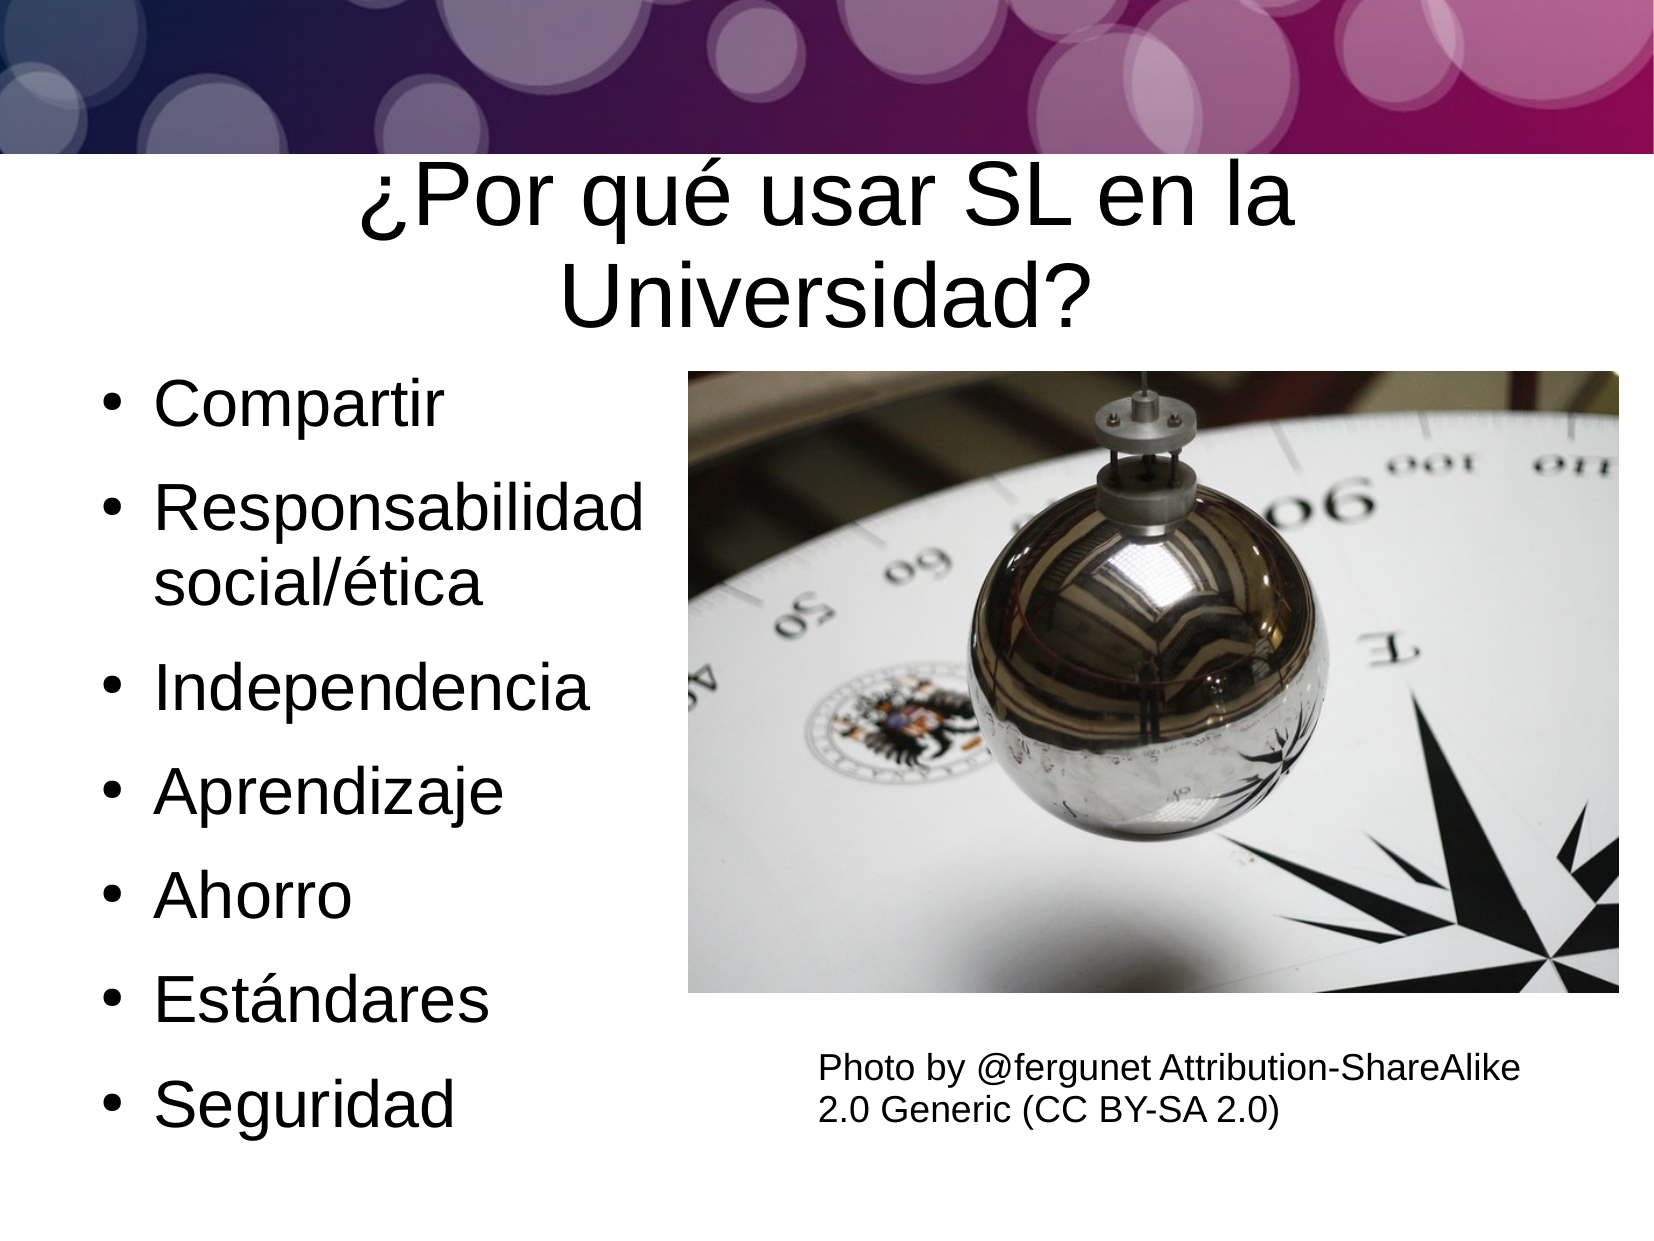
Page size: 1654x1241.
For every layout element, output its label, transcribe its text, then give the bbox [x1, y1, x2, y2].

list Compartir Responsabilidad social/ética Independencia Aprendizaje Ahorro Estándares Seguridad [82, 366, 733, 1087]
picture [0, 0, 1654, 154]
picture [688, 371, 1619, 993]
text_box Photo by @fergunet Attribution-ShareAlike 2.0 Generic (CC BY-SA 2.0) [803, 1039, 1560, 1193]
title ¿Por qué usar SL en la Universidad? [82, 142, 1571, 348]
